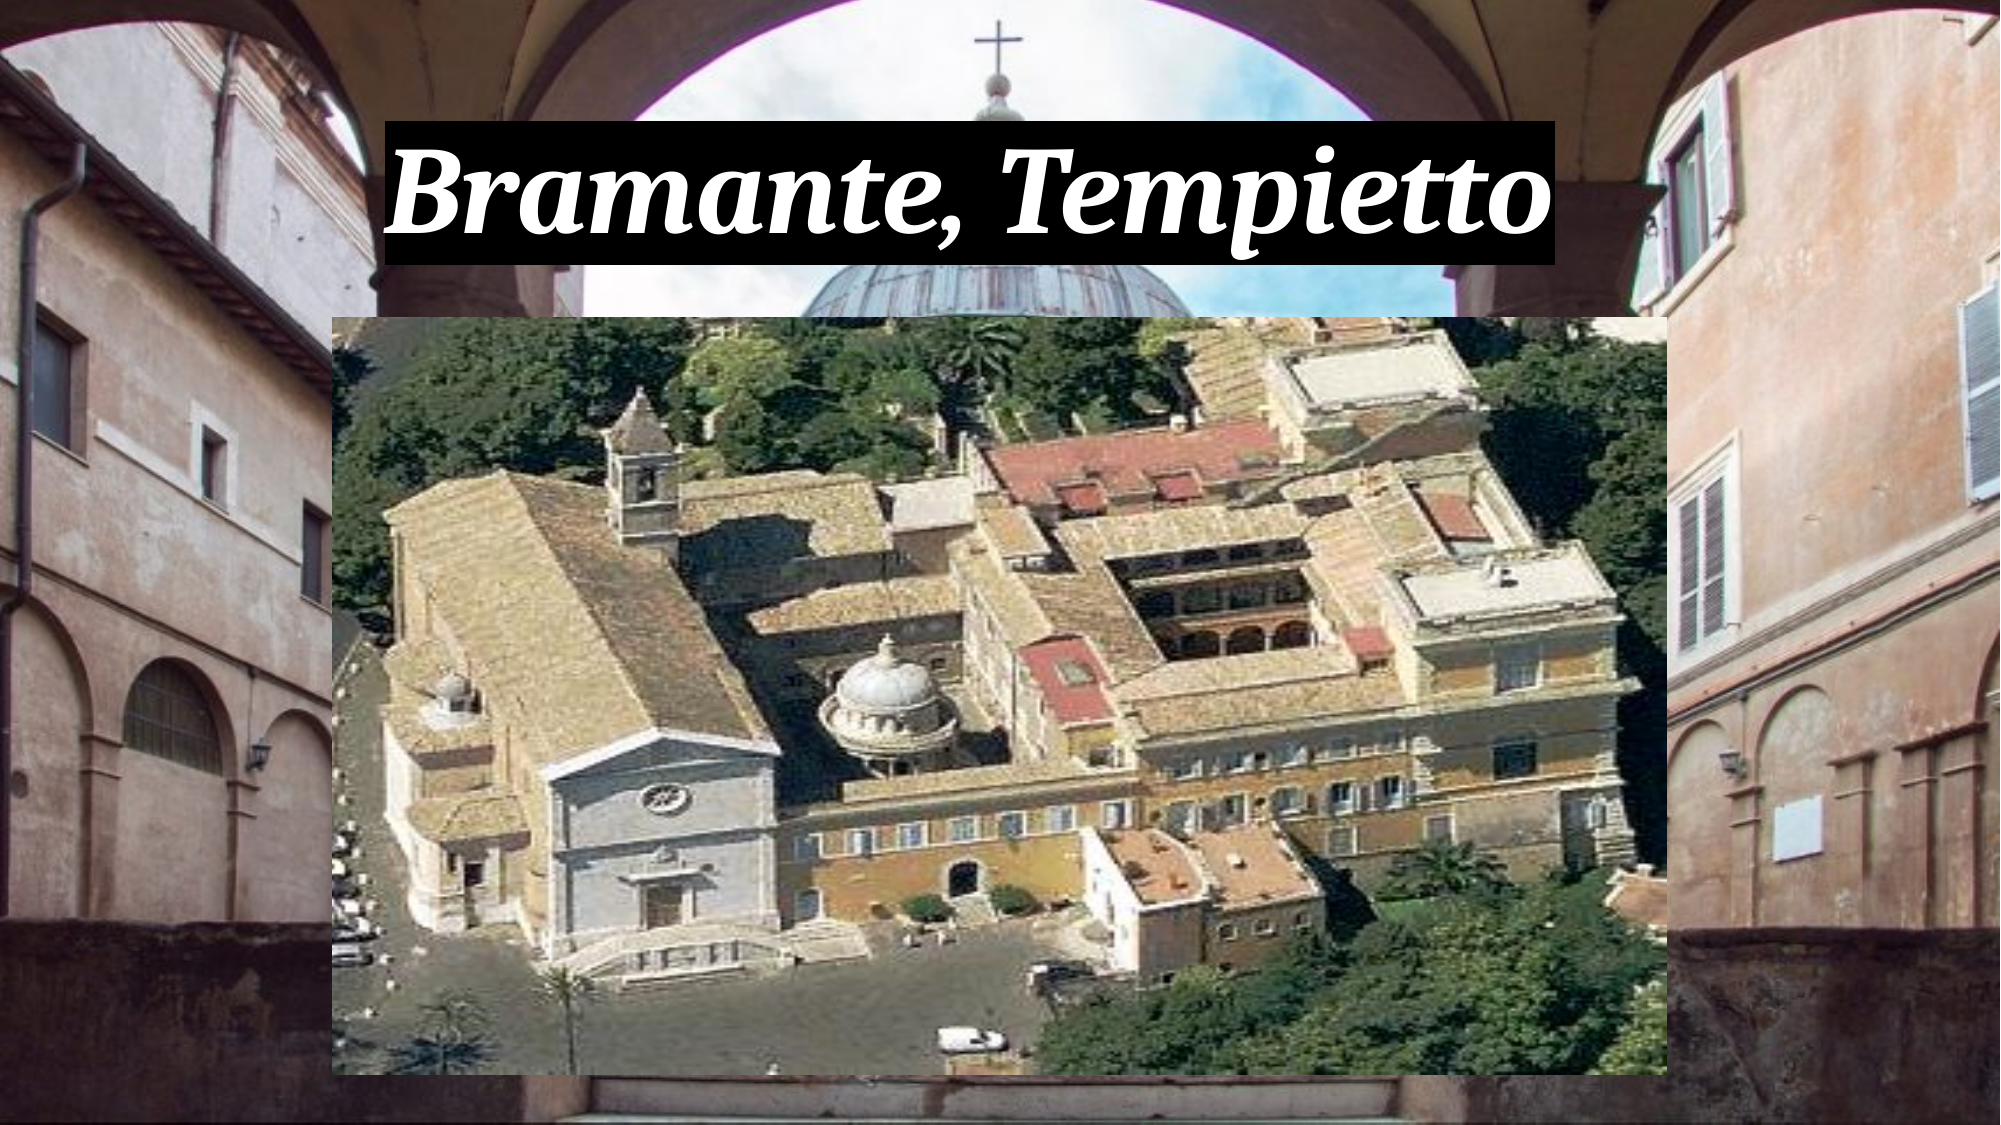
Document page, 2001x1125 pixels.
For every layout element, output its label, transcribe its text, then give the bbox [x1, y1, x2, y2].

text_box Bramante, Tempietto [369, 100, 2000, 268]
picture [0, 0, 2000, 1125]
